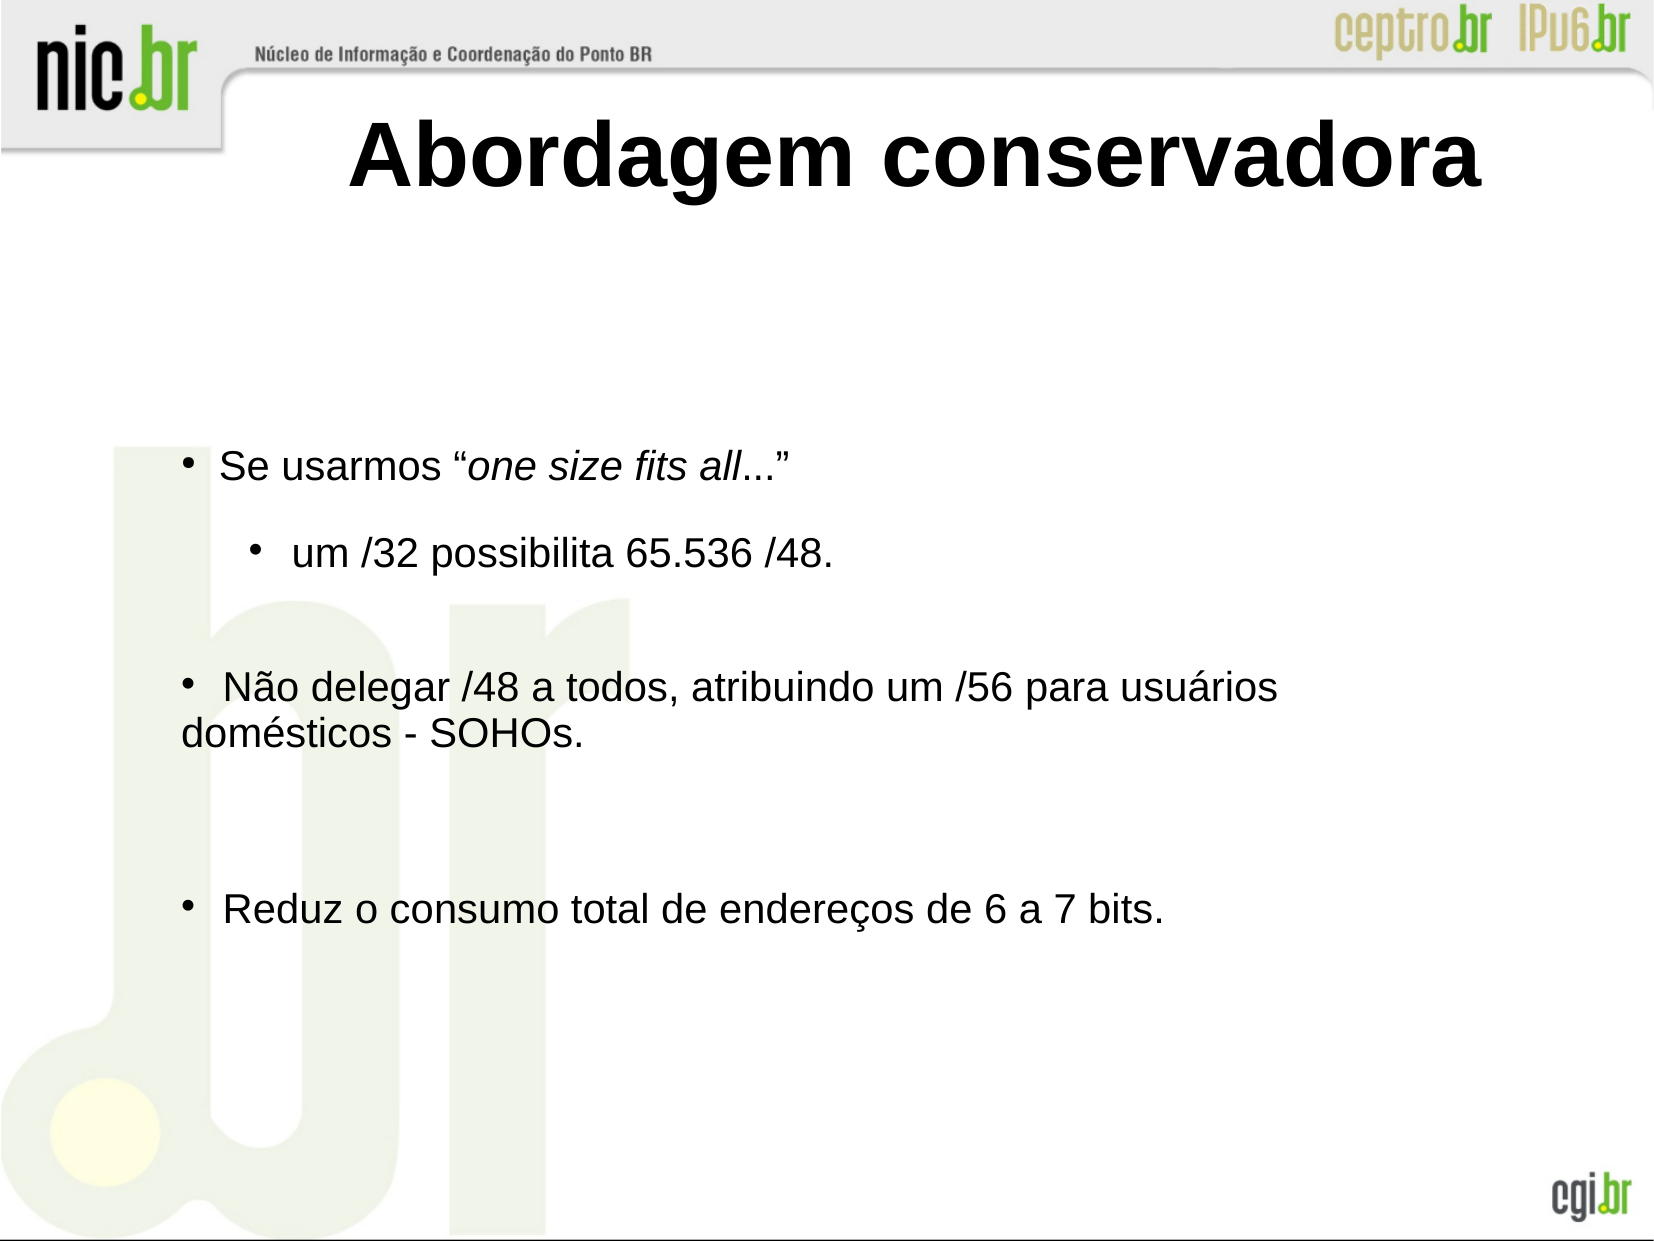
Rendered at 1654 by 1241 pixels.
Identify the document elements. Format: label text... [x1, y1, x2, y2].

text_box Se usarmos “one size fits all...” um /32 possibilita 65.536 /48. Não delegar /48 a todos, atribuindo um /56 para usuários domésticos - SOHOs. Reduz o consumo total de endereços de 6 a 7 bits. [166, 431, 1488, 485]
text_box Abordagem conservadora [177, 97, 1654, 216]
picture [0, 0, 1654, 1241]
